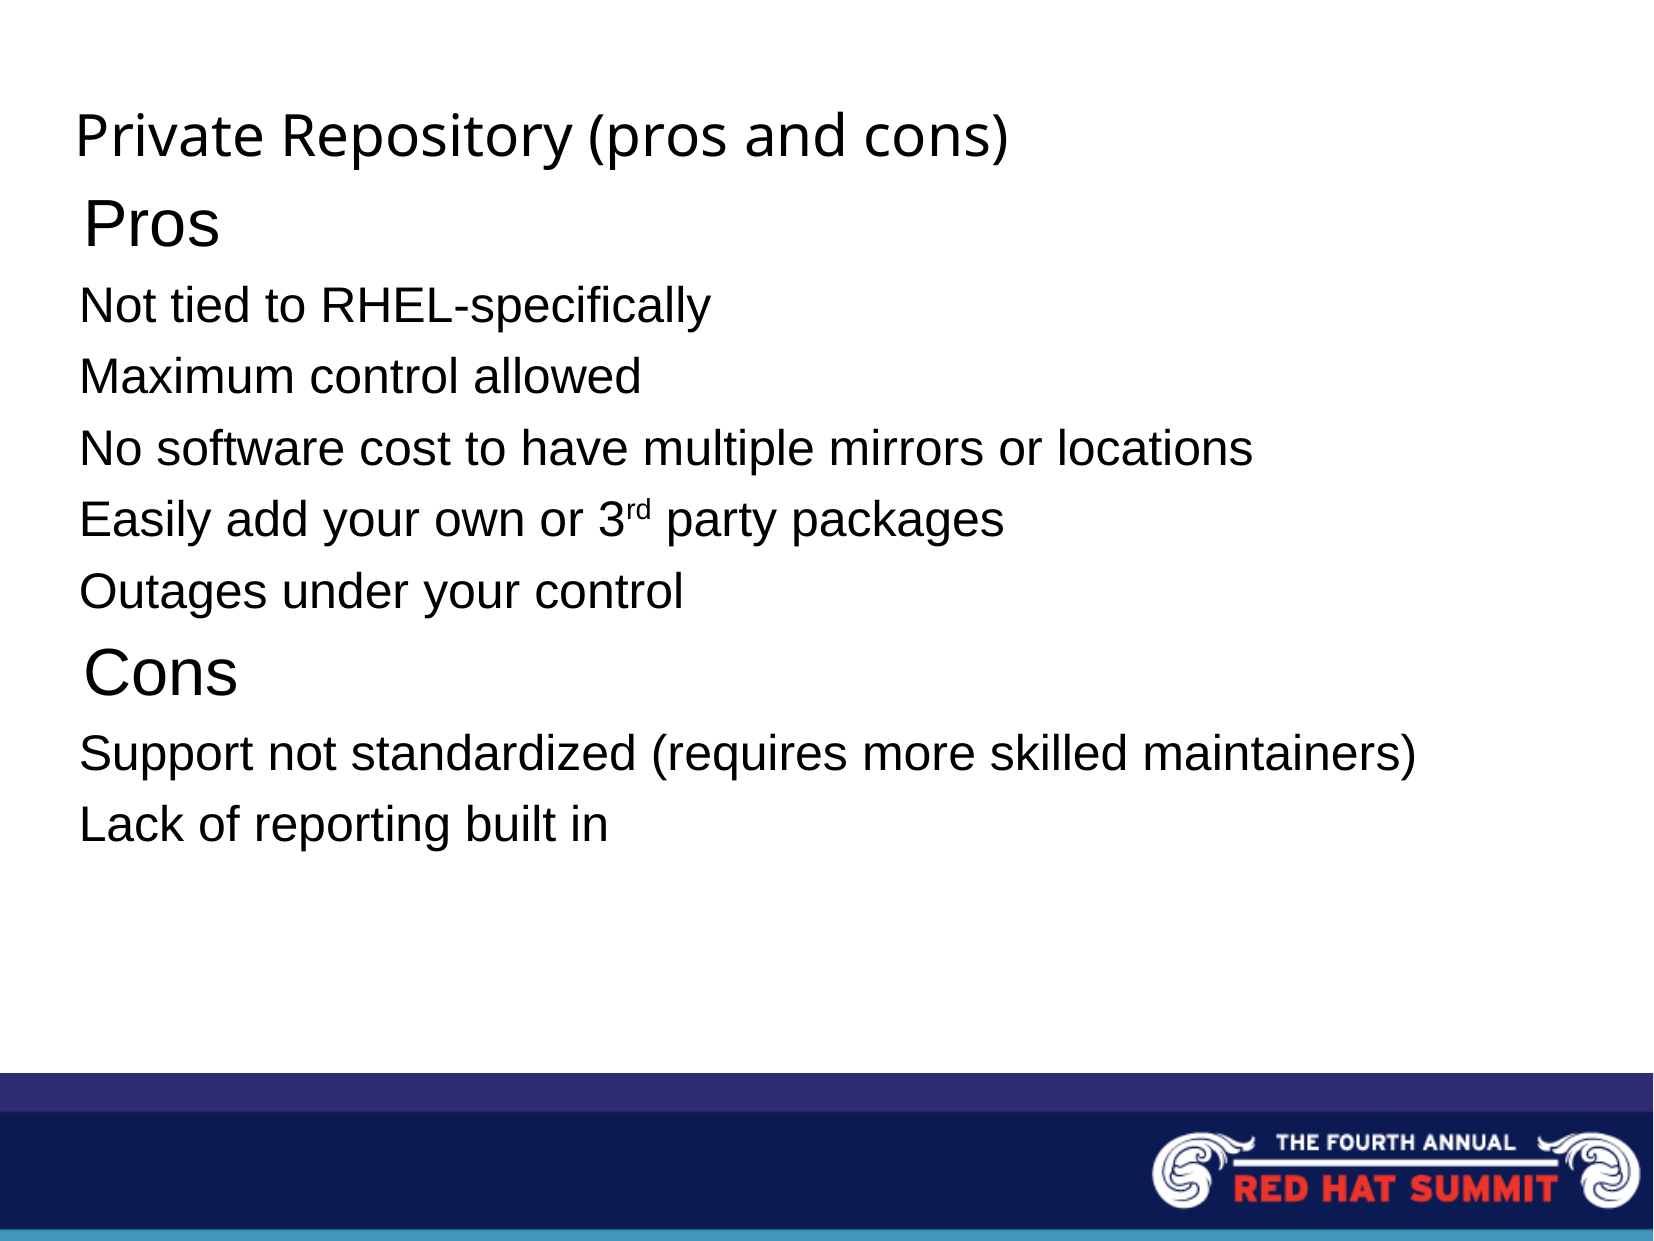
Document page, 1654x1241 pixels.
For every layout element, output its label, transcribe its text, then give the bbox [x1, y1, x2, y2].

title Private Repository (pros and cons) [74, 74, 1506, 193]
picture [0, 1073, 1654, 1241]
list Pros Not tied to RHEL-specifically Maximum control allowed No software cost to have multiple mirrors or locations Easily add your own or 3rd party packages Outages under your control Cons Support not standardized (requires more skilled maintainers) Lack of reporting built in [64, 186, 1488, 1095]
